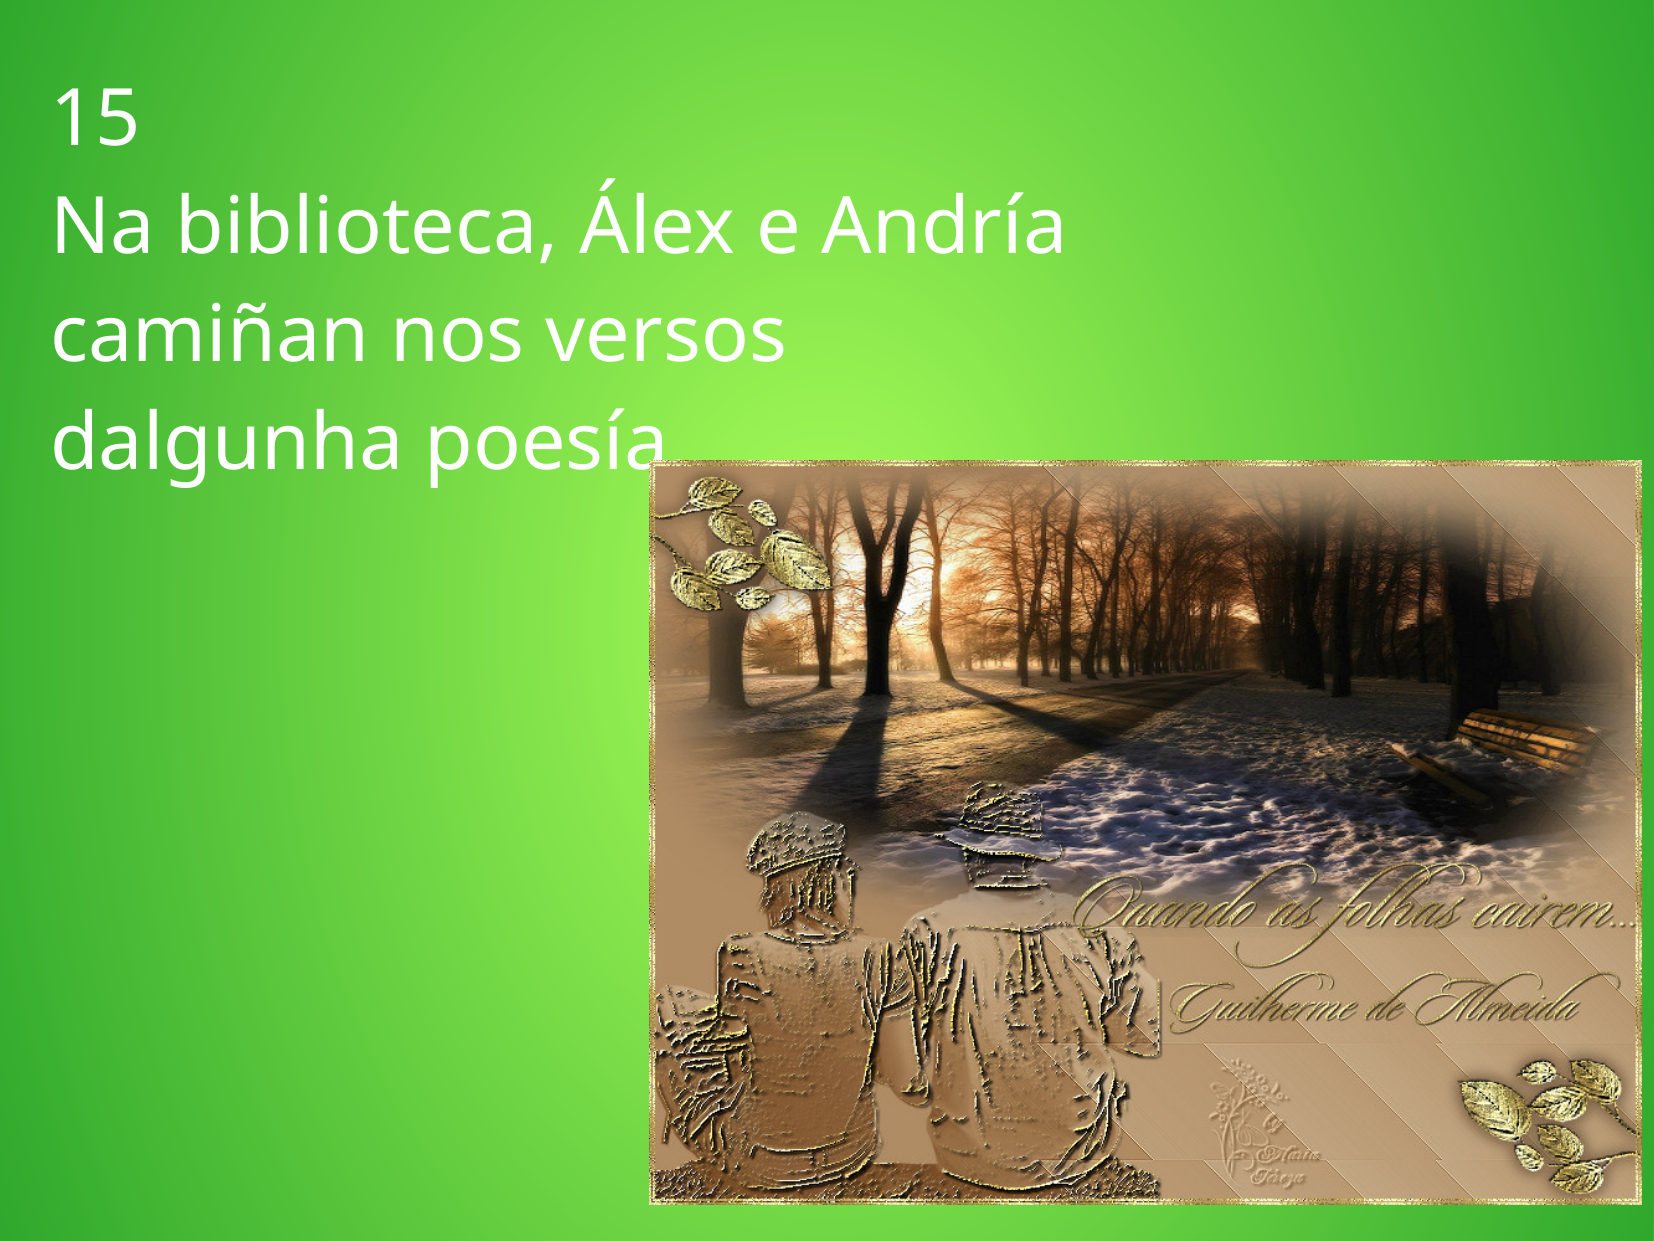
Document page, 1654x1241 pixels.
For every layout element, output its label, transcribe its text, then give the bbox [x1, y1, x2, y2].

picture [649, 460, 1642, 1205]
text_box 15 Na biblioteca, Álex e Andría camiñan nos versos dalgunha poesía. [35, 53, 1654, 509]
